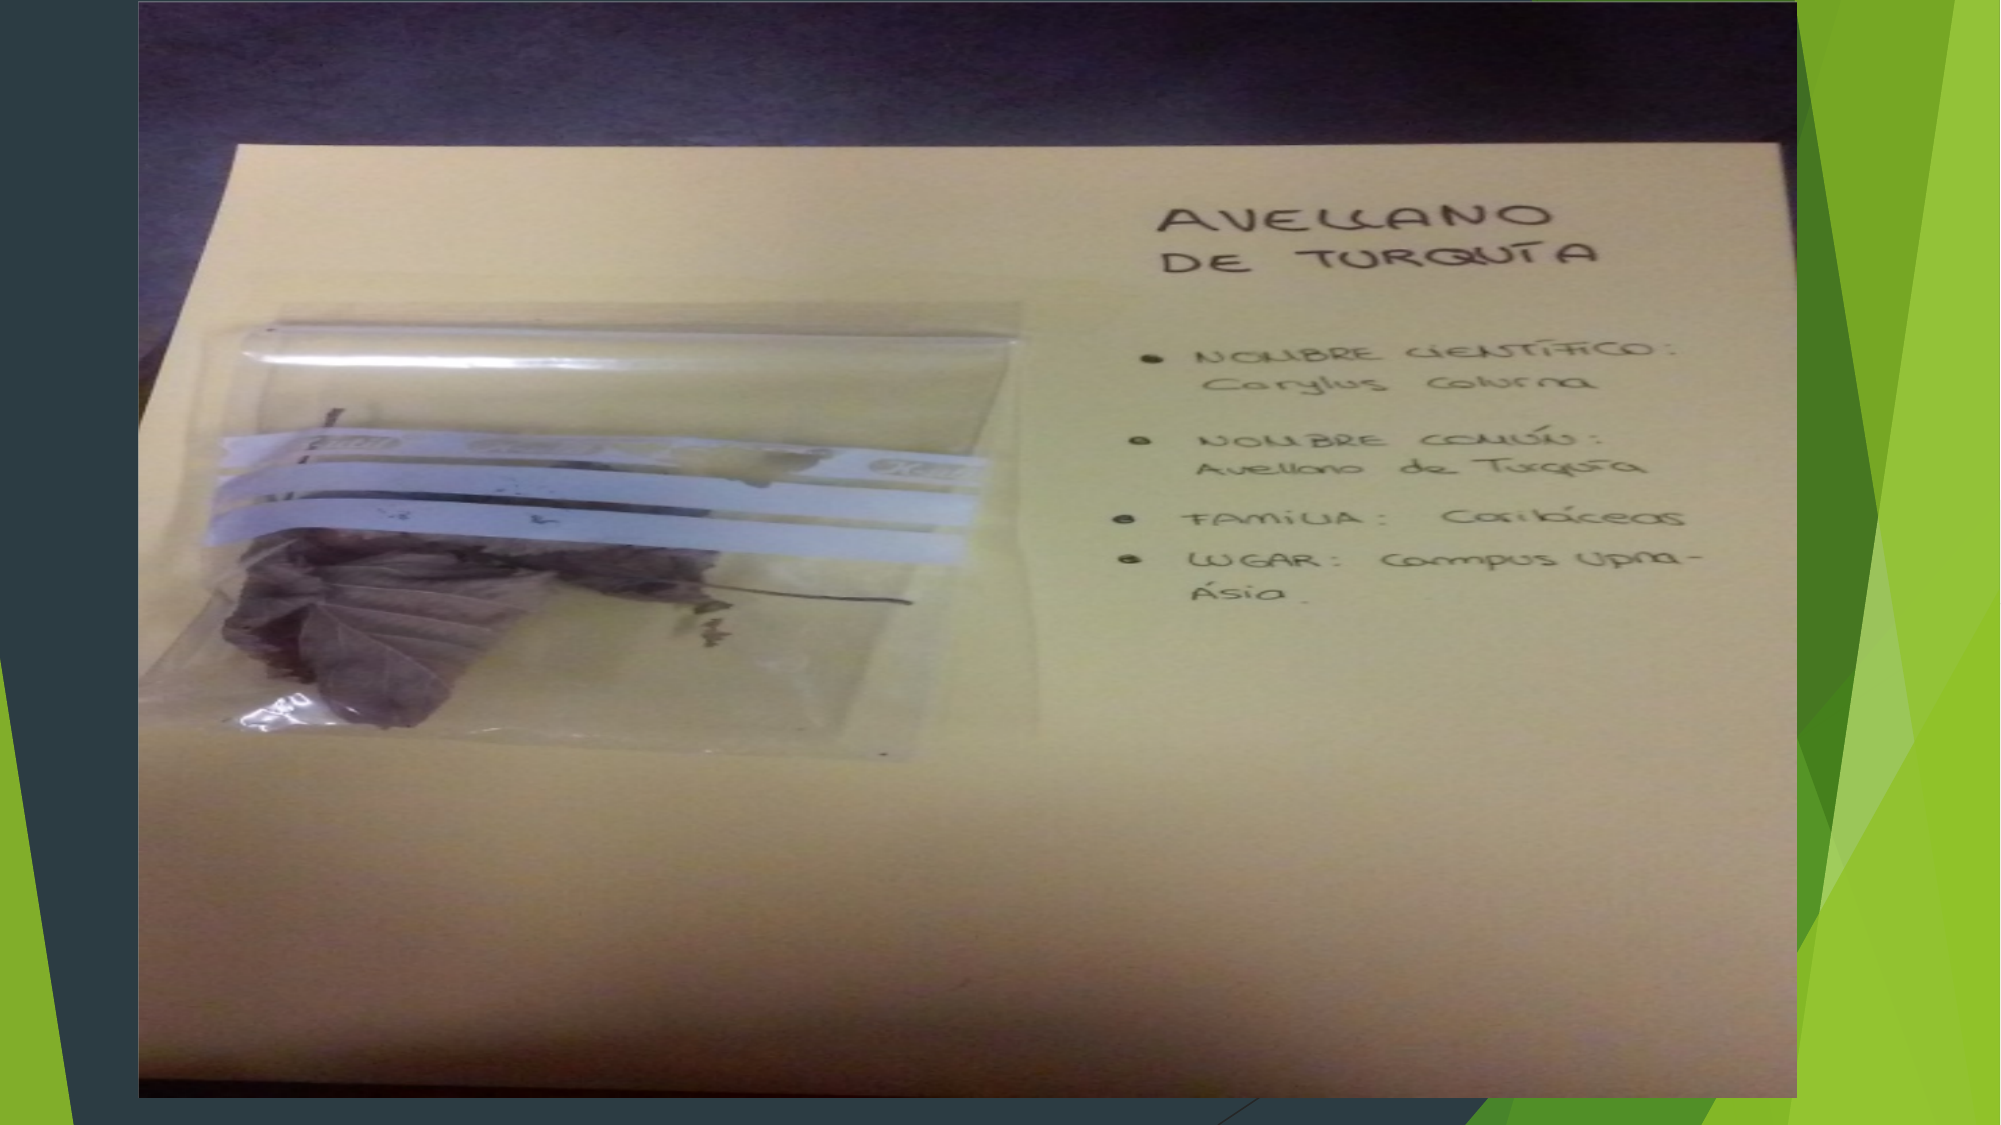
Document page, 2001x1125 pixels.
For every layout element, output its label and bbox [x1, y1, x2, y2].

picture [137, 1, 1797, 1098]
